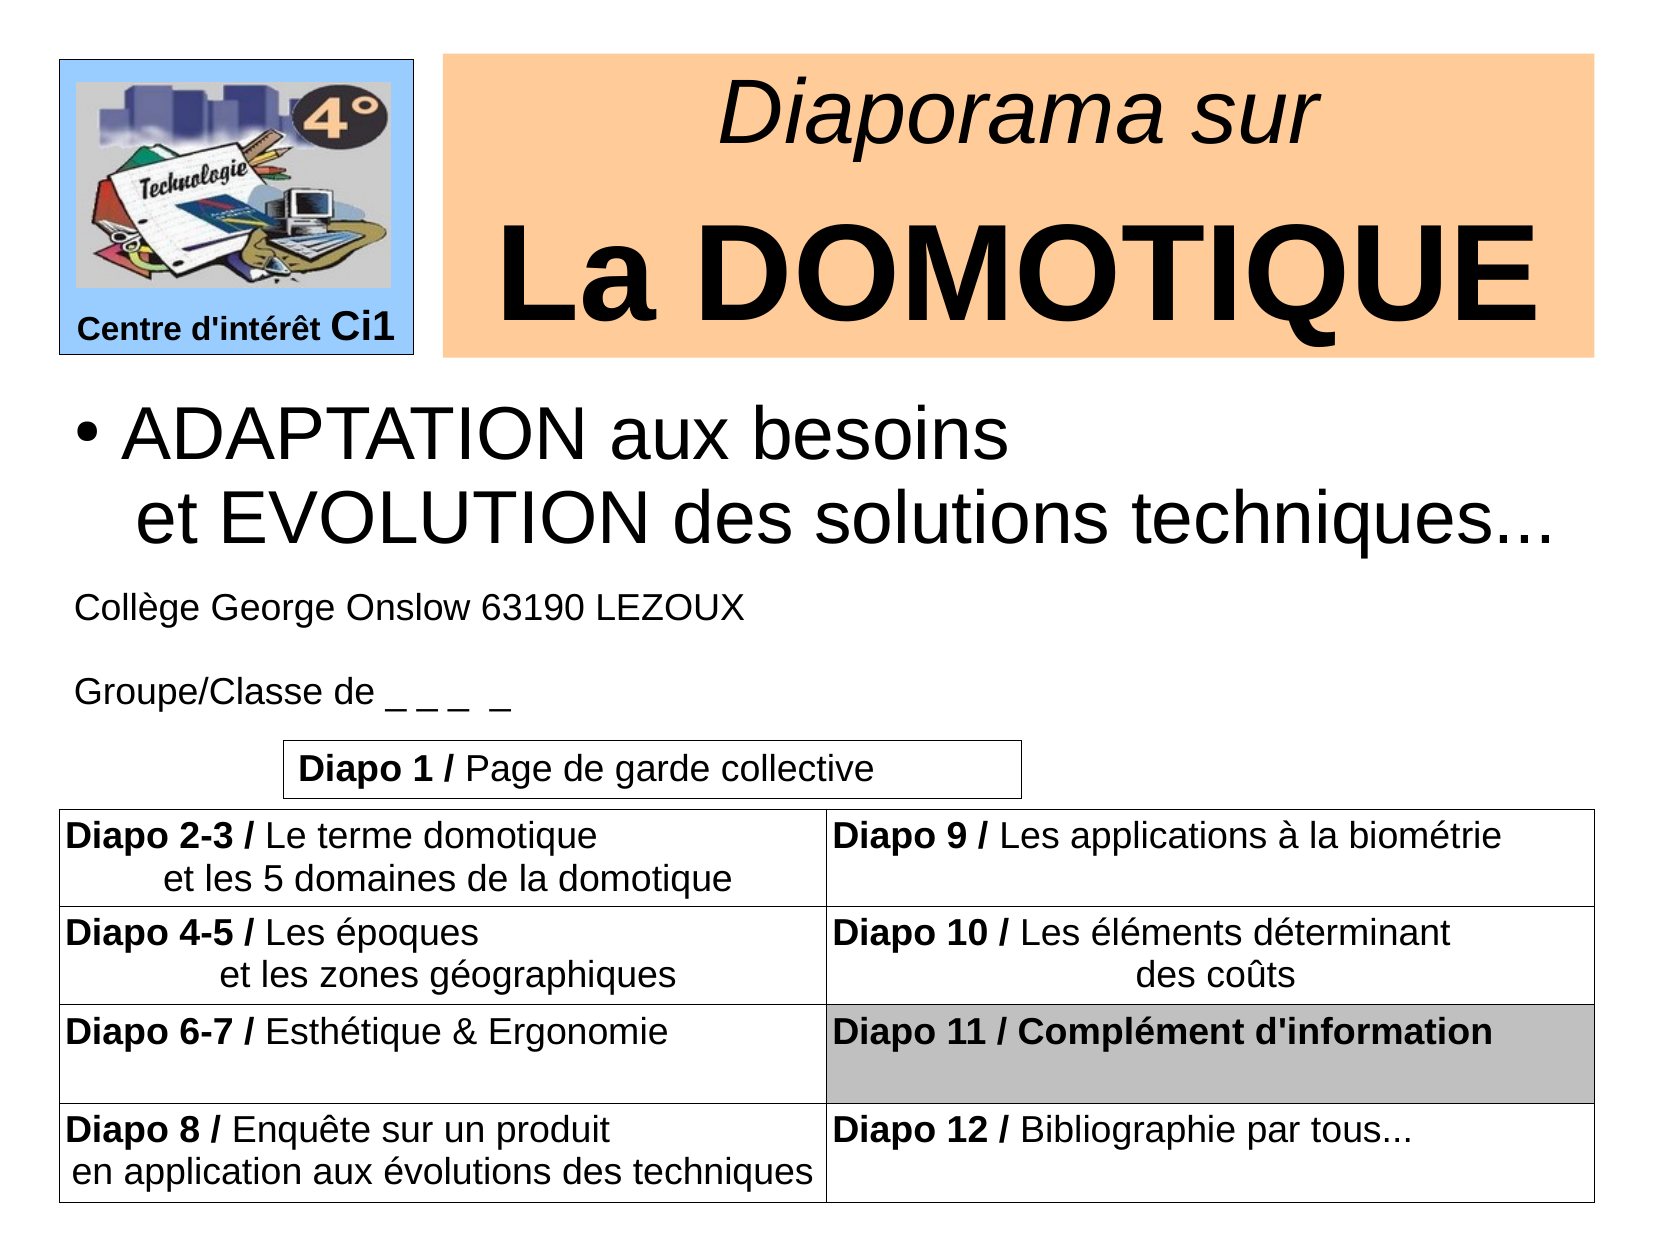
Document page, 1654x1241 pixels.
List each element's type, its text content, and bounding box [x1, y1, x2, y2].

table_cell Diapo 8 / Enquête sur un produit en application aux évolutions des techniques [60, 1104, 826, 1202]
table_cell Diapo 6-7 / Esthétique & Ergonomie [60, 1005, 826, 1103]
table_header Diapo 9 / Les applications à la biométrie [827, 810, 1594, 906]
text_box Diaporama sur La DOMOTIQUE [442, 53, 1595, 358]
text_box [59, 59, 414, 295]
table_cell Diapo 11 / Complément d'information [827, 1005, 1594, 1103]
text_box Collège George Onslow 63190 LEZOUX Groupe/Classe de _ _ _ _ [59, 578, 768, 720]
table_cell Diapo 4-5 / Les époques et les zones géographiques [60, 907, 826, 1004]
picture [76, 82, 391, 288]
text_box ADAPTATION aux besoins et EVOLUTION des solutions techniques... [59, 383, 1595, 567]
text_box Centre d'intérêt Ci1 [59, 295, 414, 358]
table_header Diapo 2-3 / Le terme domotique et les 5 domaines de la domotique [60, 810, 826, 906]
table_cell Diapo 10 / Les éléments déterminant des coûts [827, 907, 1594, 1004]
table_cell Diapo 12 / Bibliographie par tous... [827, 1104, 1594, 1202]
text_box Diapo 1 / Page de garde collective [283, 740, 1022, 799]
